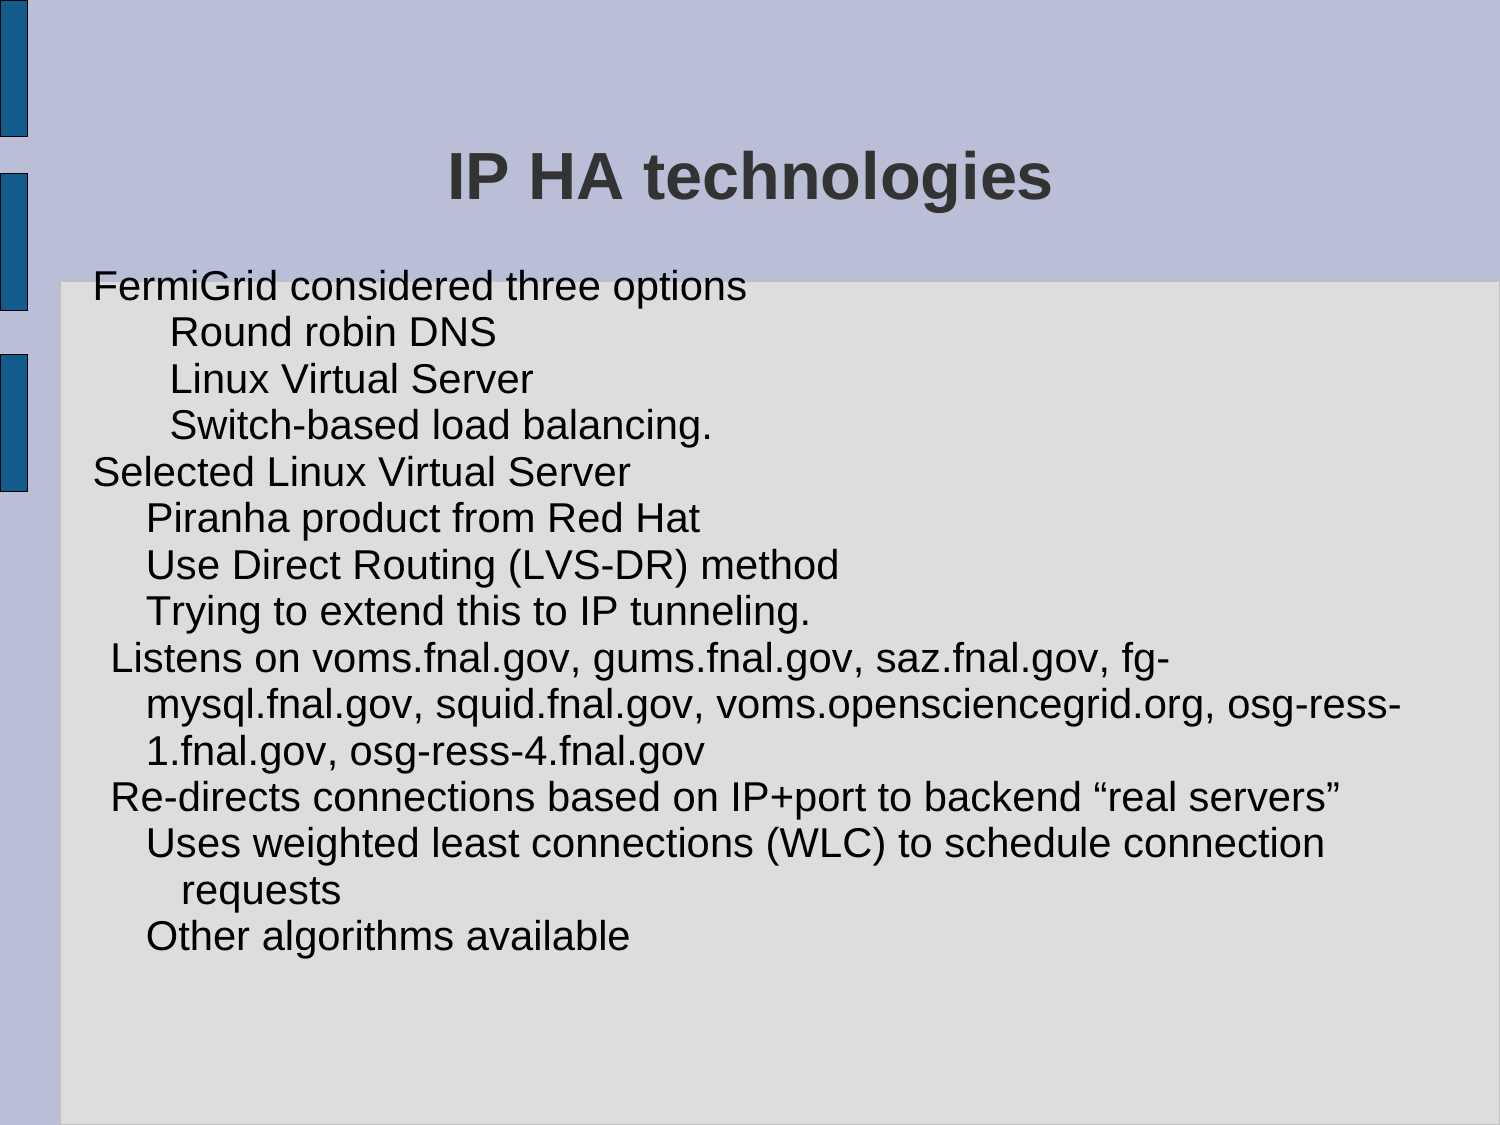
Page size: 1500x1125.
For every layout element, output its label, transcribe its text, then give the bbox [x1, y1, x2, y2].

list FermiGrid considered three options Round robin DNS Linux Virtual Server Switch-based load balancing. Selected Linux Virtual Server Piranha product from Red Hat Use Direct Routing (LVS-DR) method Trying to extend this to IP tunneling. Listens on voms.fnal.gov, gums.fnal.gov, saz.fnal.gov, fg-mysql.fnal.gov, squid.fnal.gov, voms.opensciencegrid.org, osg-ress-1.fnal.gov, osg-ress-4.fnal.gov Re-directs connections based on IP+port to backend “real servers” Uses weighted least connections (WLC) to schedule connection requests Other algorithms available [75, 262, 1425, 1005]
title IP HA technologies [110, 82, 1392, 262]
